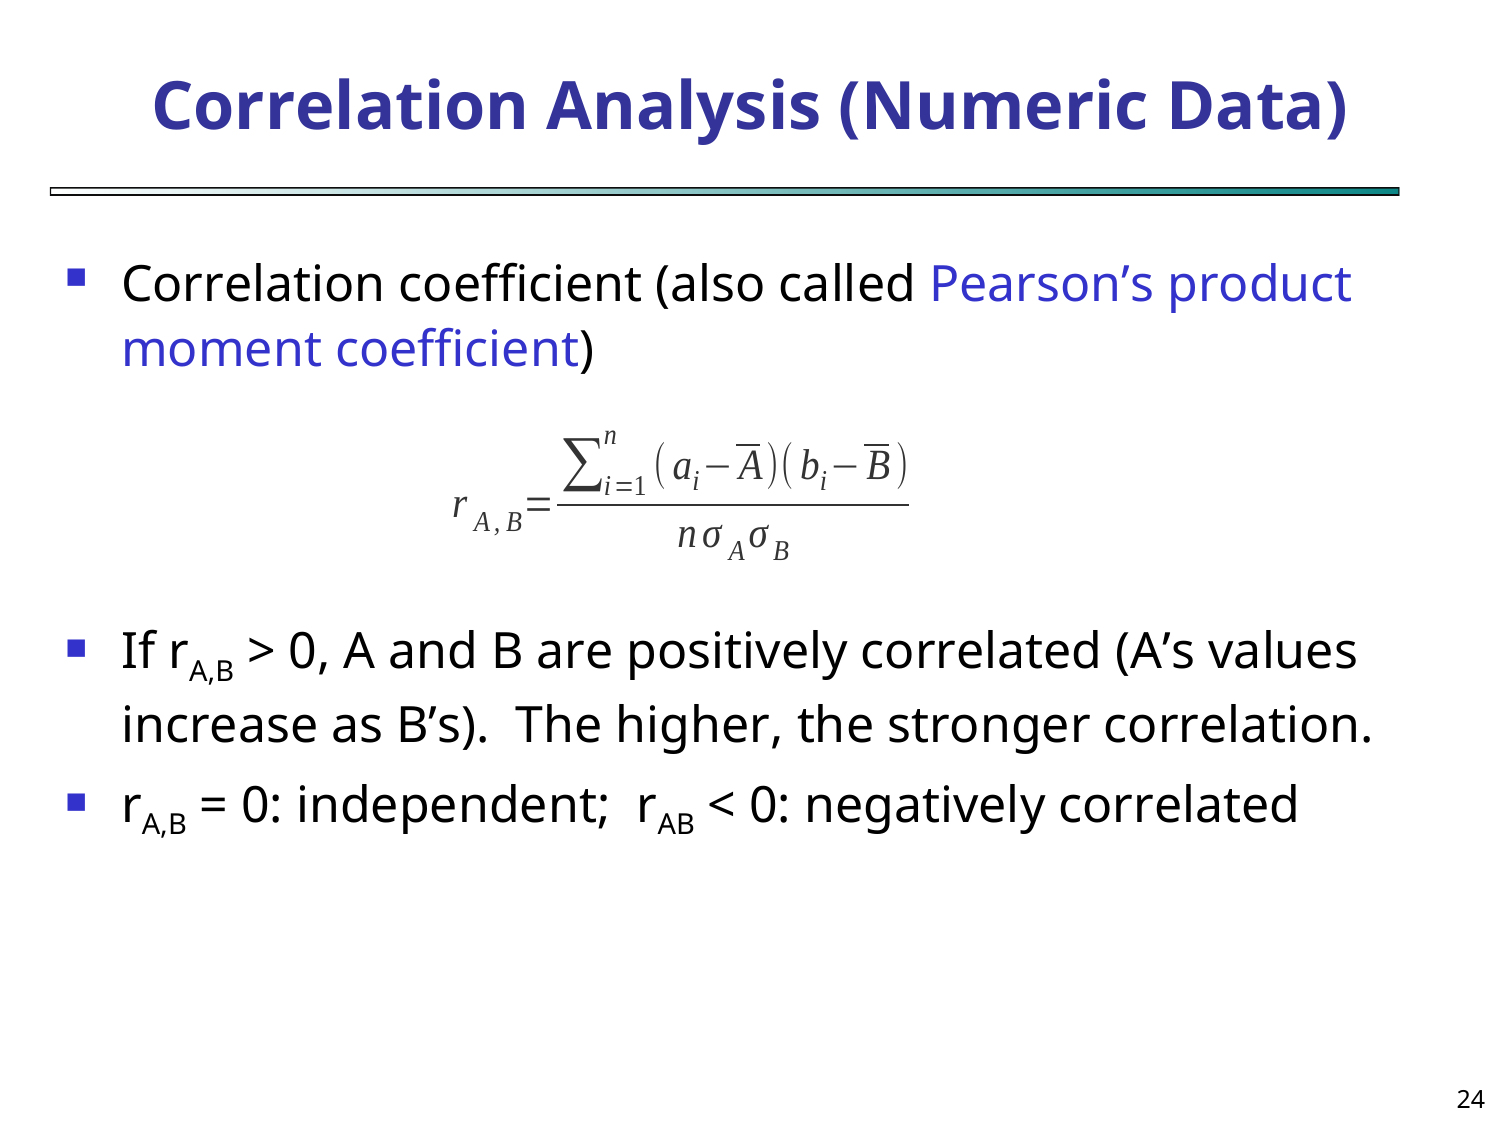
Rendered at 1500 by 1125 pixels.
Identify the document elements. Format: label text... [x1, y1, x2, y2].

text_box [276, 479, 1111, 627]
chart [442, 420, 920, 479]
title Correlation Analysis (Numeric Data) [0, 49, 1500, 150]
list Correlation coefficient (also called Pearson’s product moment coefficient) If rA,B > 0, A and B are positively correlated (A’s values increase as B’s). The higher, the stronger correlation. rA,B = 0: independent; rAB < 0: negatively correlated [50, 237, 1450, 1063]
text_box <number> [1187, 1062, 1500, 1125]
